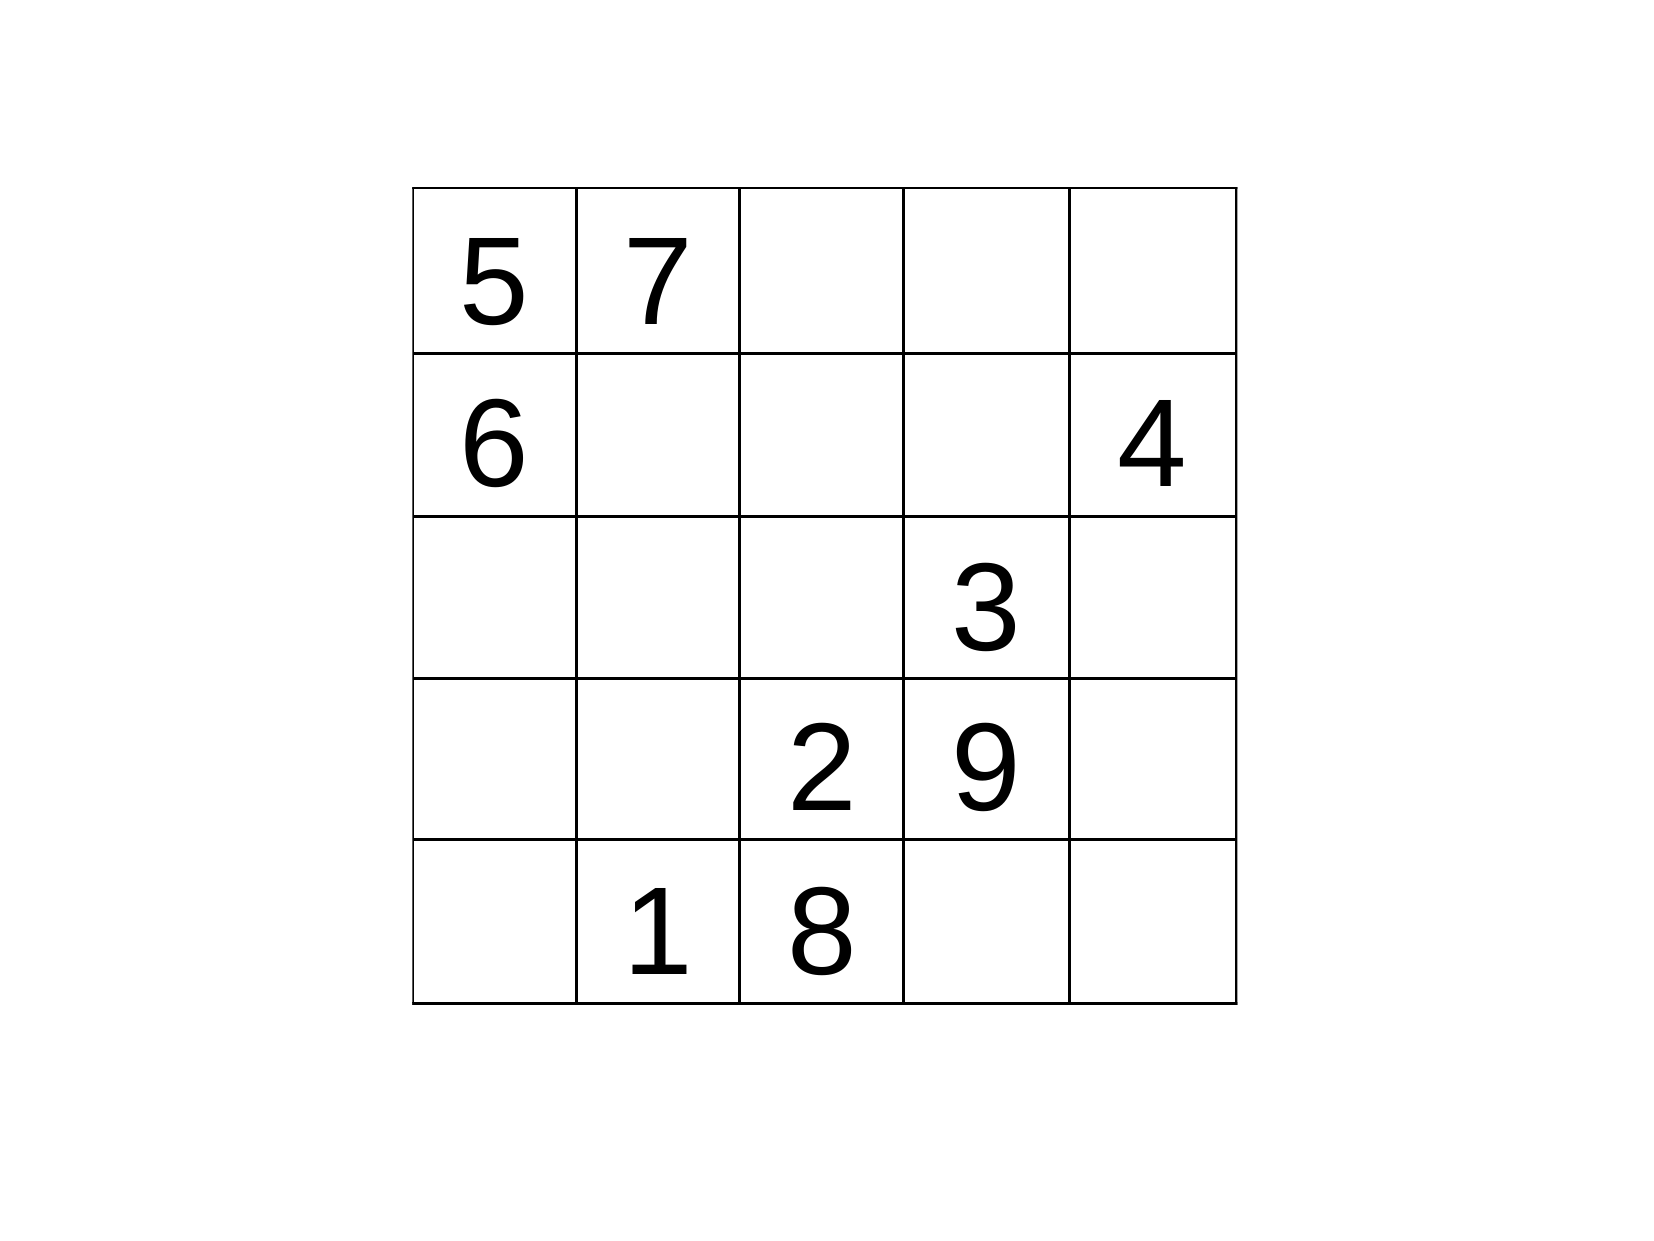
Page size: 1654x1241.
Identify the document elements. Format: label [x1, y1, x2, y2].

chart [412, 187, 1238, 1032]
